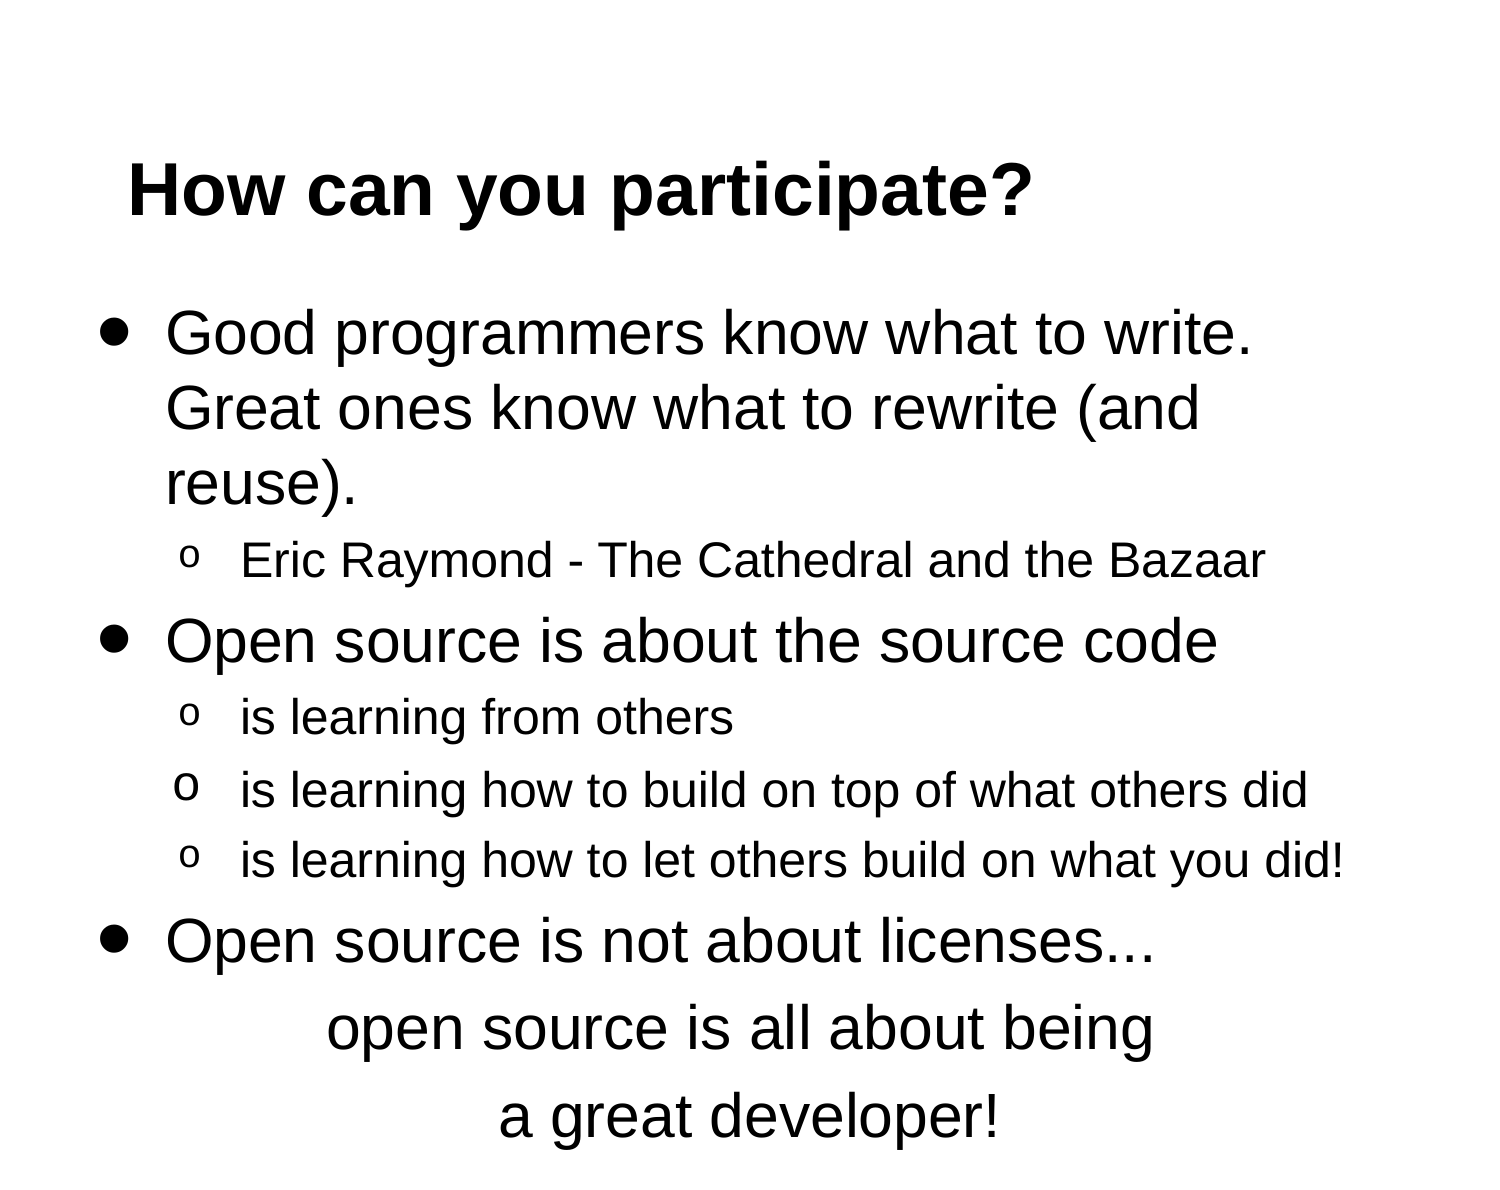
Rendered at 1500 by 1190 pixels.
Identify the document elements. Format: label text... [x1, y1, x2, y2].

list Good programmers know what to write. Great ones know what to rewrite (and reuse). Eric Raymond - The Cathedral and the Bazaar Open source is about the source code is learning from others is learning how to build on top of what others did is learning how to let others build on what you did! Open source is not about licenses... open source is all about being a great developer! [75, 277, 1425, 1190]
title How can you participate? [75, 15, 1425, 246]
